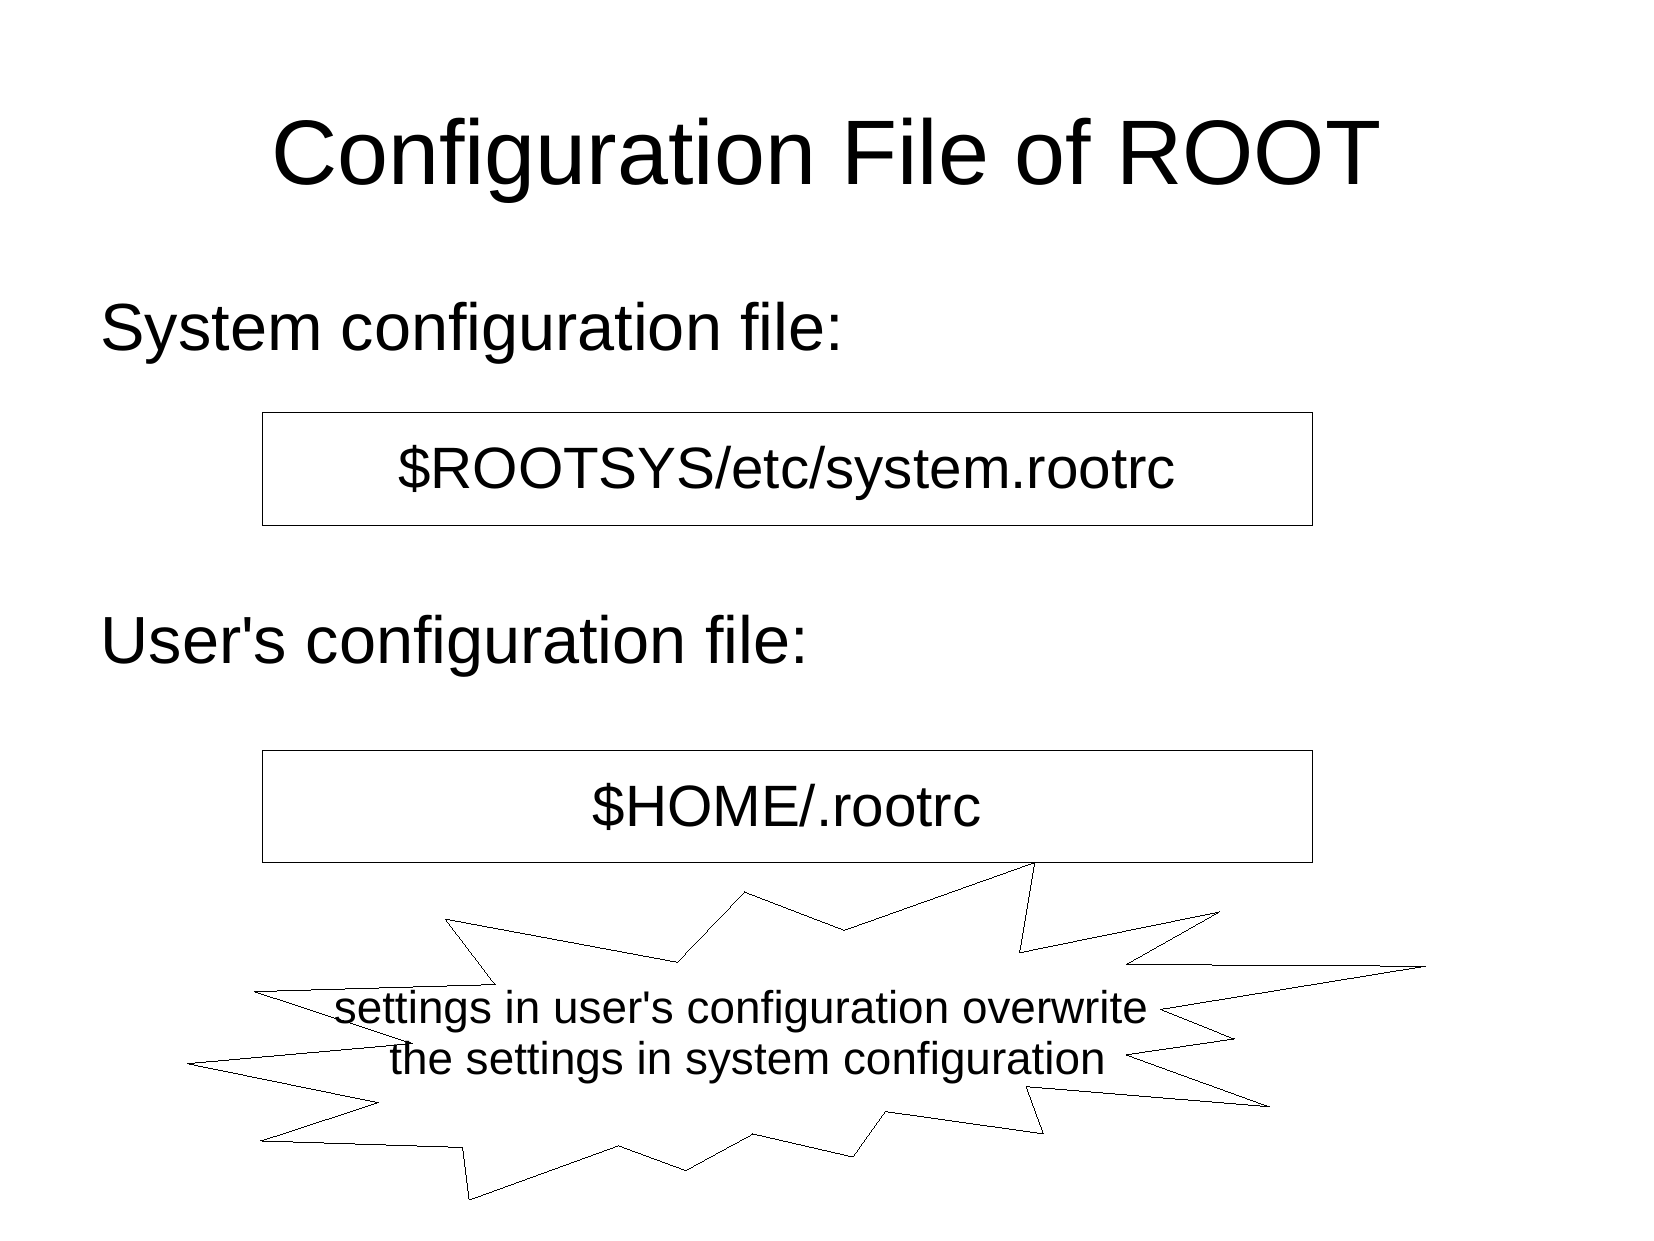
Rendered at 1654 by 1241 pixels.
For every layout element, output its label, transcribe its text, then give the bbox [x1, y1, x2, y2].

title Configuration File of ROOT [82, 49, 1571, 257]
text_box $ROOTSYS/etc/system.rootrc [262, 412, 1313, 526]
text_box settings in user's configuration overwrite the settings in system configuration [187, 862, 1426, 1200]
text_box $HOME/.rootrc [262, 750, 1313, 863]
list System configuration file: User's configuration file: [82, 290, 1571, 1094]
